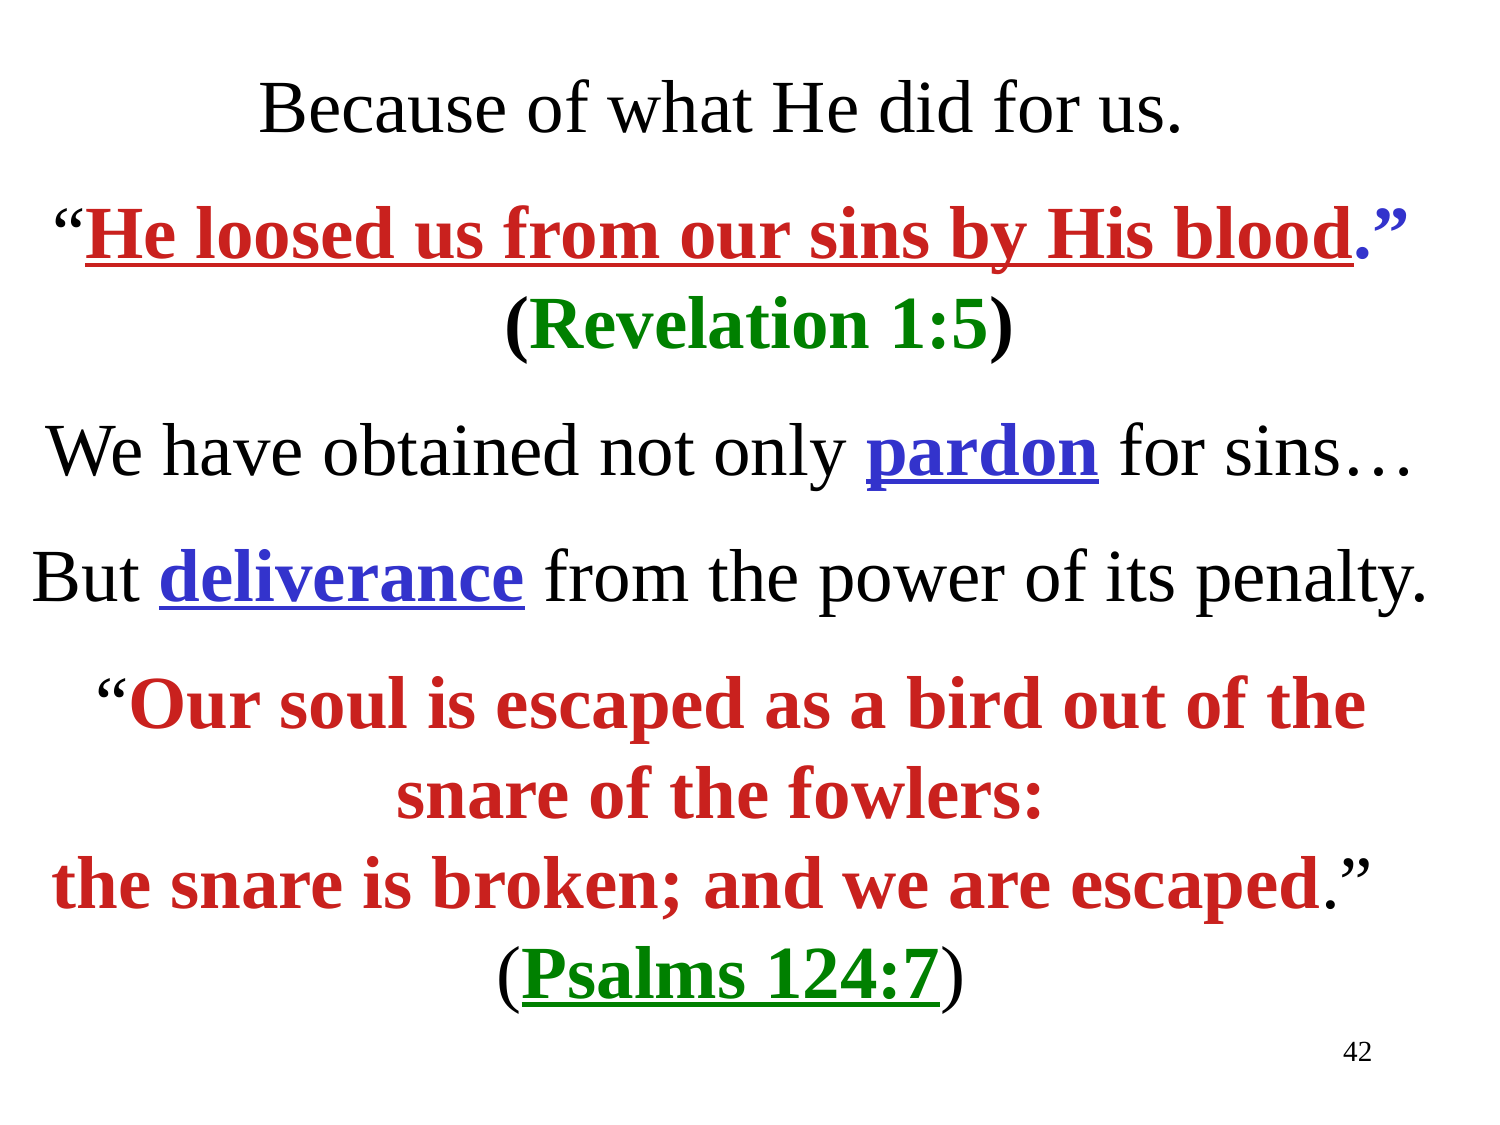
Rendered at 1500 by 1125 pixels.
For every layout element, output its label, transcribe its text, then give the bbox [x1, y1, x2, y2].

text_box <number> [1074, 1025, 1388, 1100]
text_box Because of what He did for us. “He loosed us from our sins by His blood.” (Revelation 1:5) We have obtained not only pardon for sins… But deliverance from the power of its penalty. “Our soul is escaped as a bird out of the snare of the fowlers: the snare is broken; and we are escaped.” (Psalms 124:7) [0, 49, 1463, 1021]
